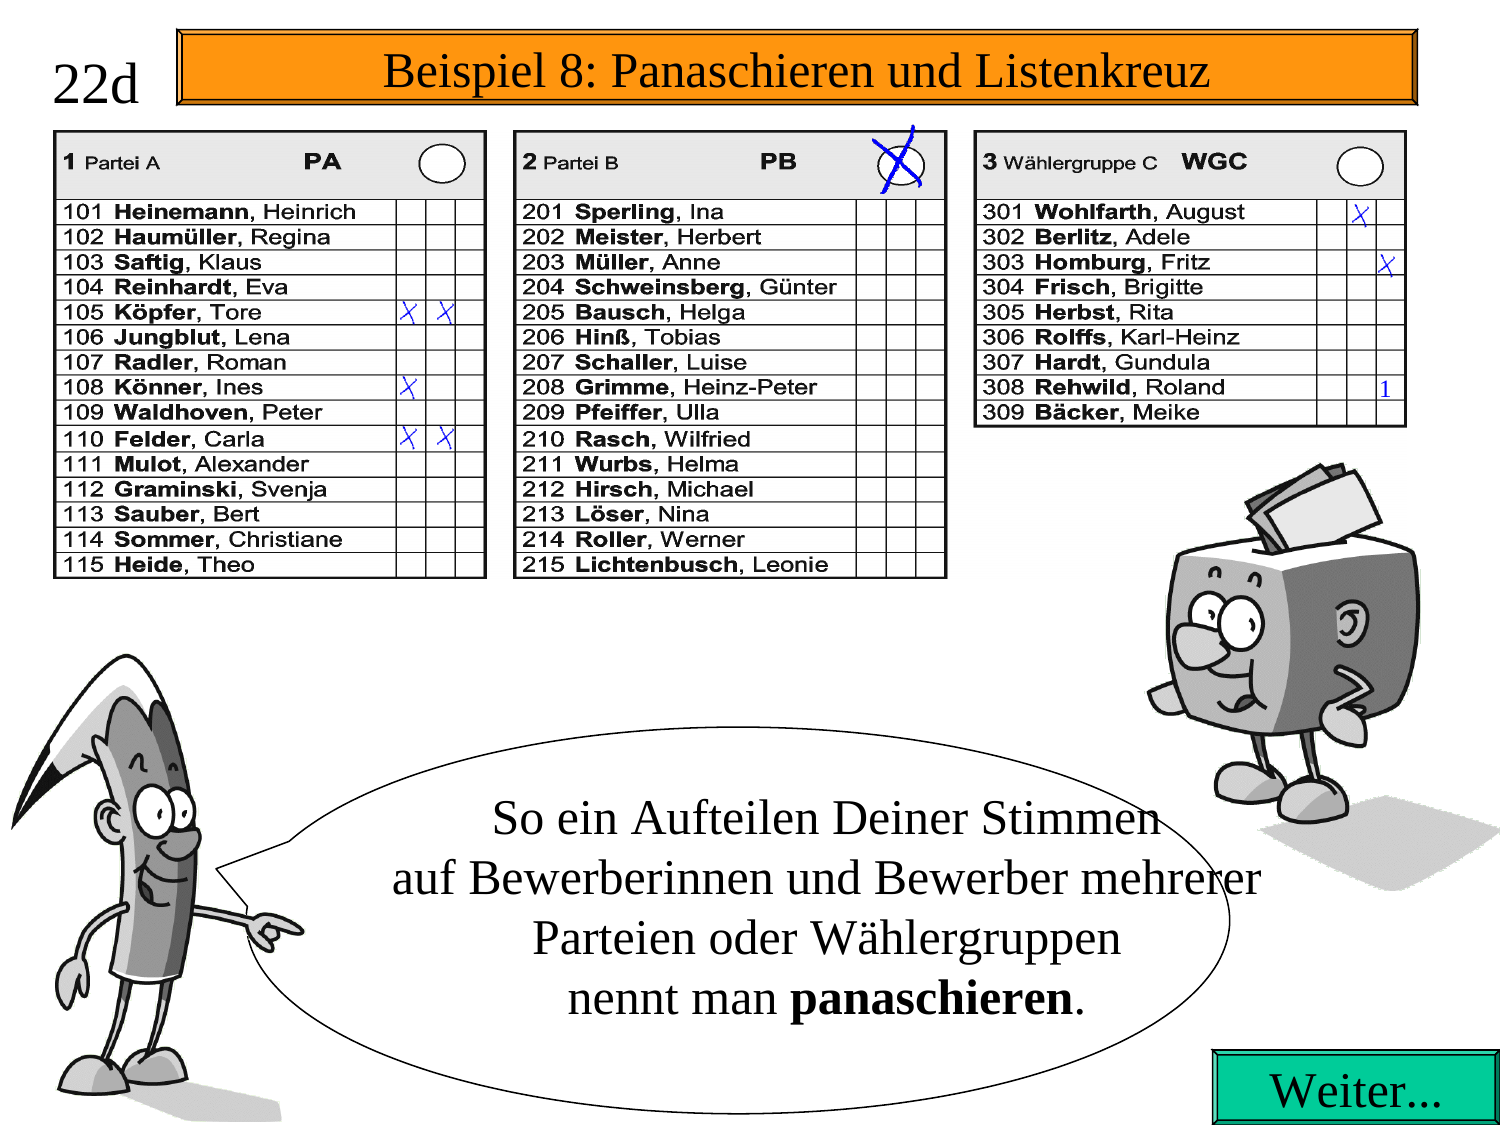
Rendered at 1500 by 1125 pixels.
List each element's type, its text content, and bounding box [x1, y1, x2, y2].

picture [5, 642, 313, 1122]
text_box So ein Aufteilen Deiner Stimmen auf Bewerberinnen und Bewerber mehrerer Parteien oder Wählergruppen nennt man panaschieren. [313, 727, 1230, 1114]
picture [53, 122, 1500, 891]
text_box Weiter... [1218, 1055, 1495, 1120]
text_box 22d [37, 37, 160, 138]
picture [1228, 872, 1238, 880]
text_box 1 [1364, 364, 1427, 428]
text_box Beispiel 8: Panaschieren und Listenkreuz [183, 35, 1412, 99]
